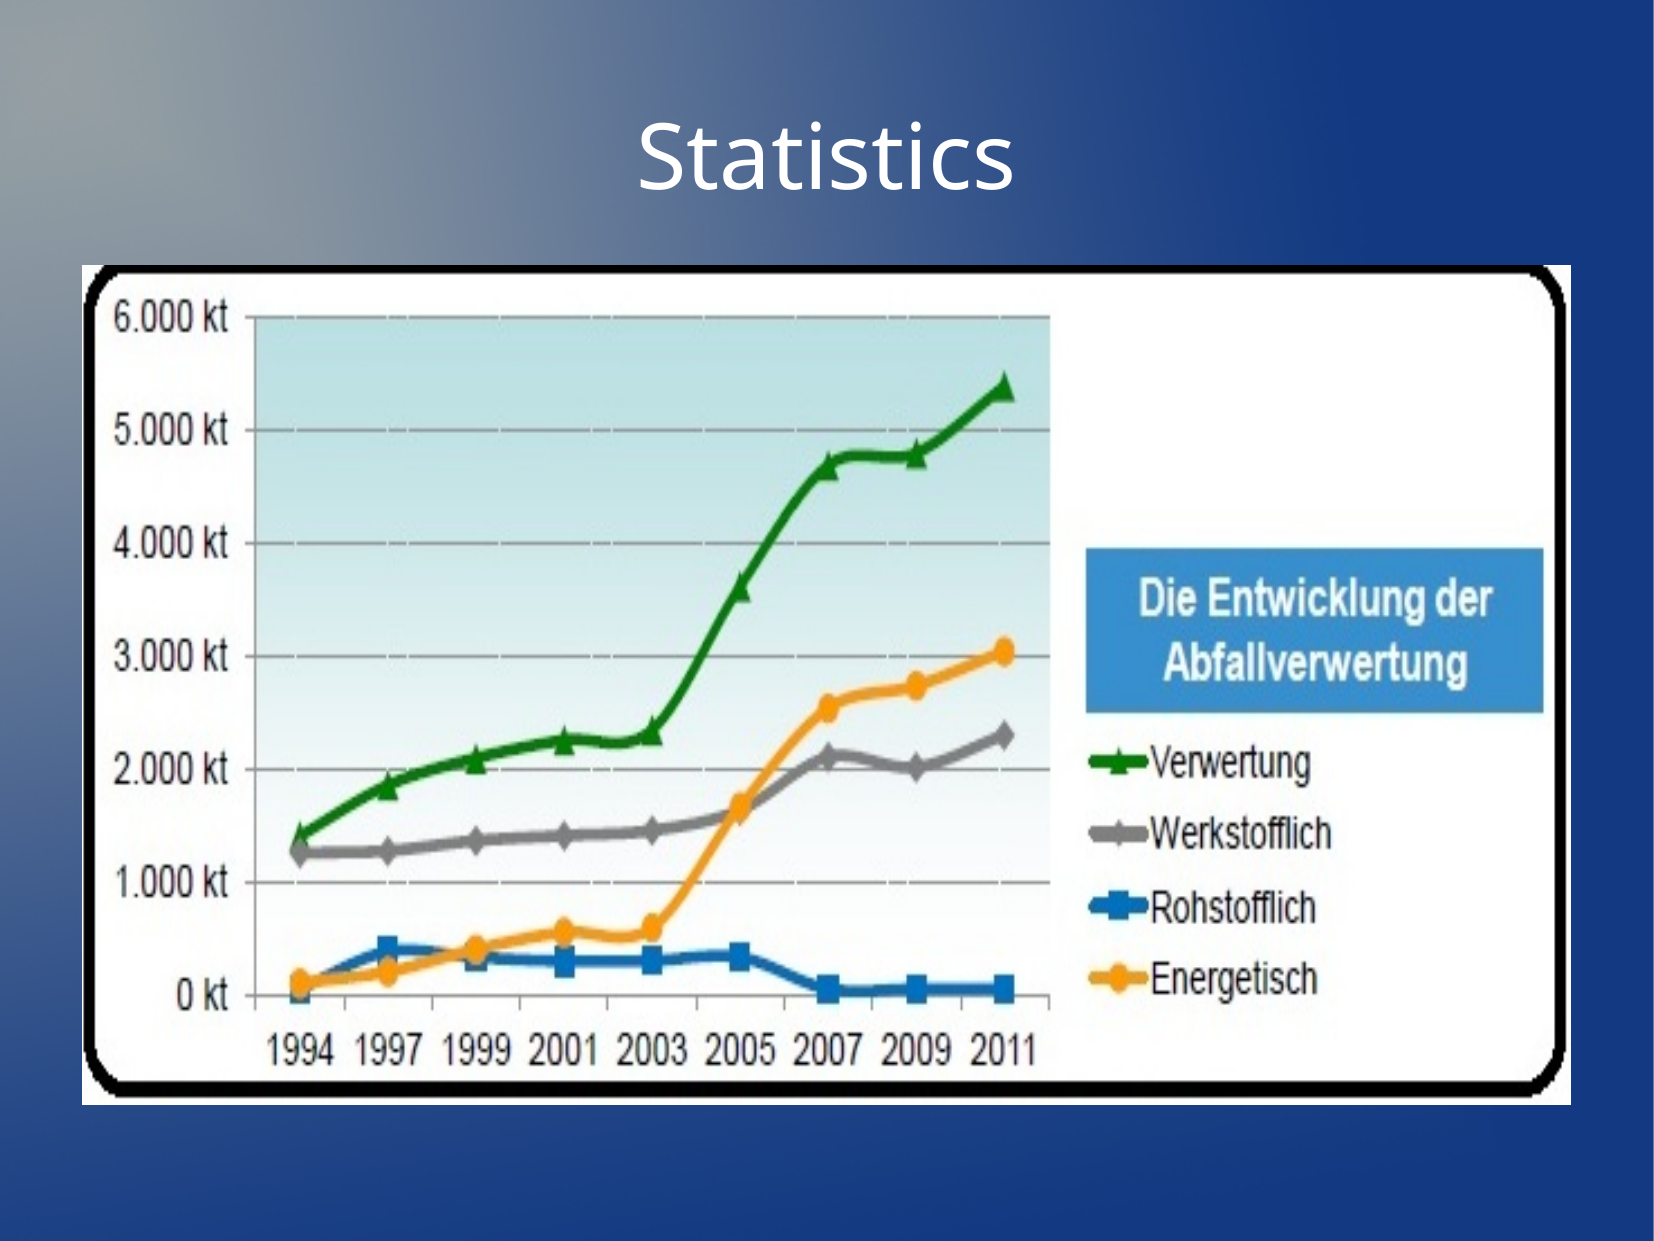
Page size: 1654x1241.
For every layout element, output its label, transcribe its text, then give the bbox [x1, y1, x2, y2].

picture [0, 0, 1654, 1241]
title Statistics [82, 49, 1571, 257]
